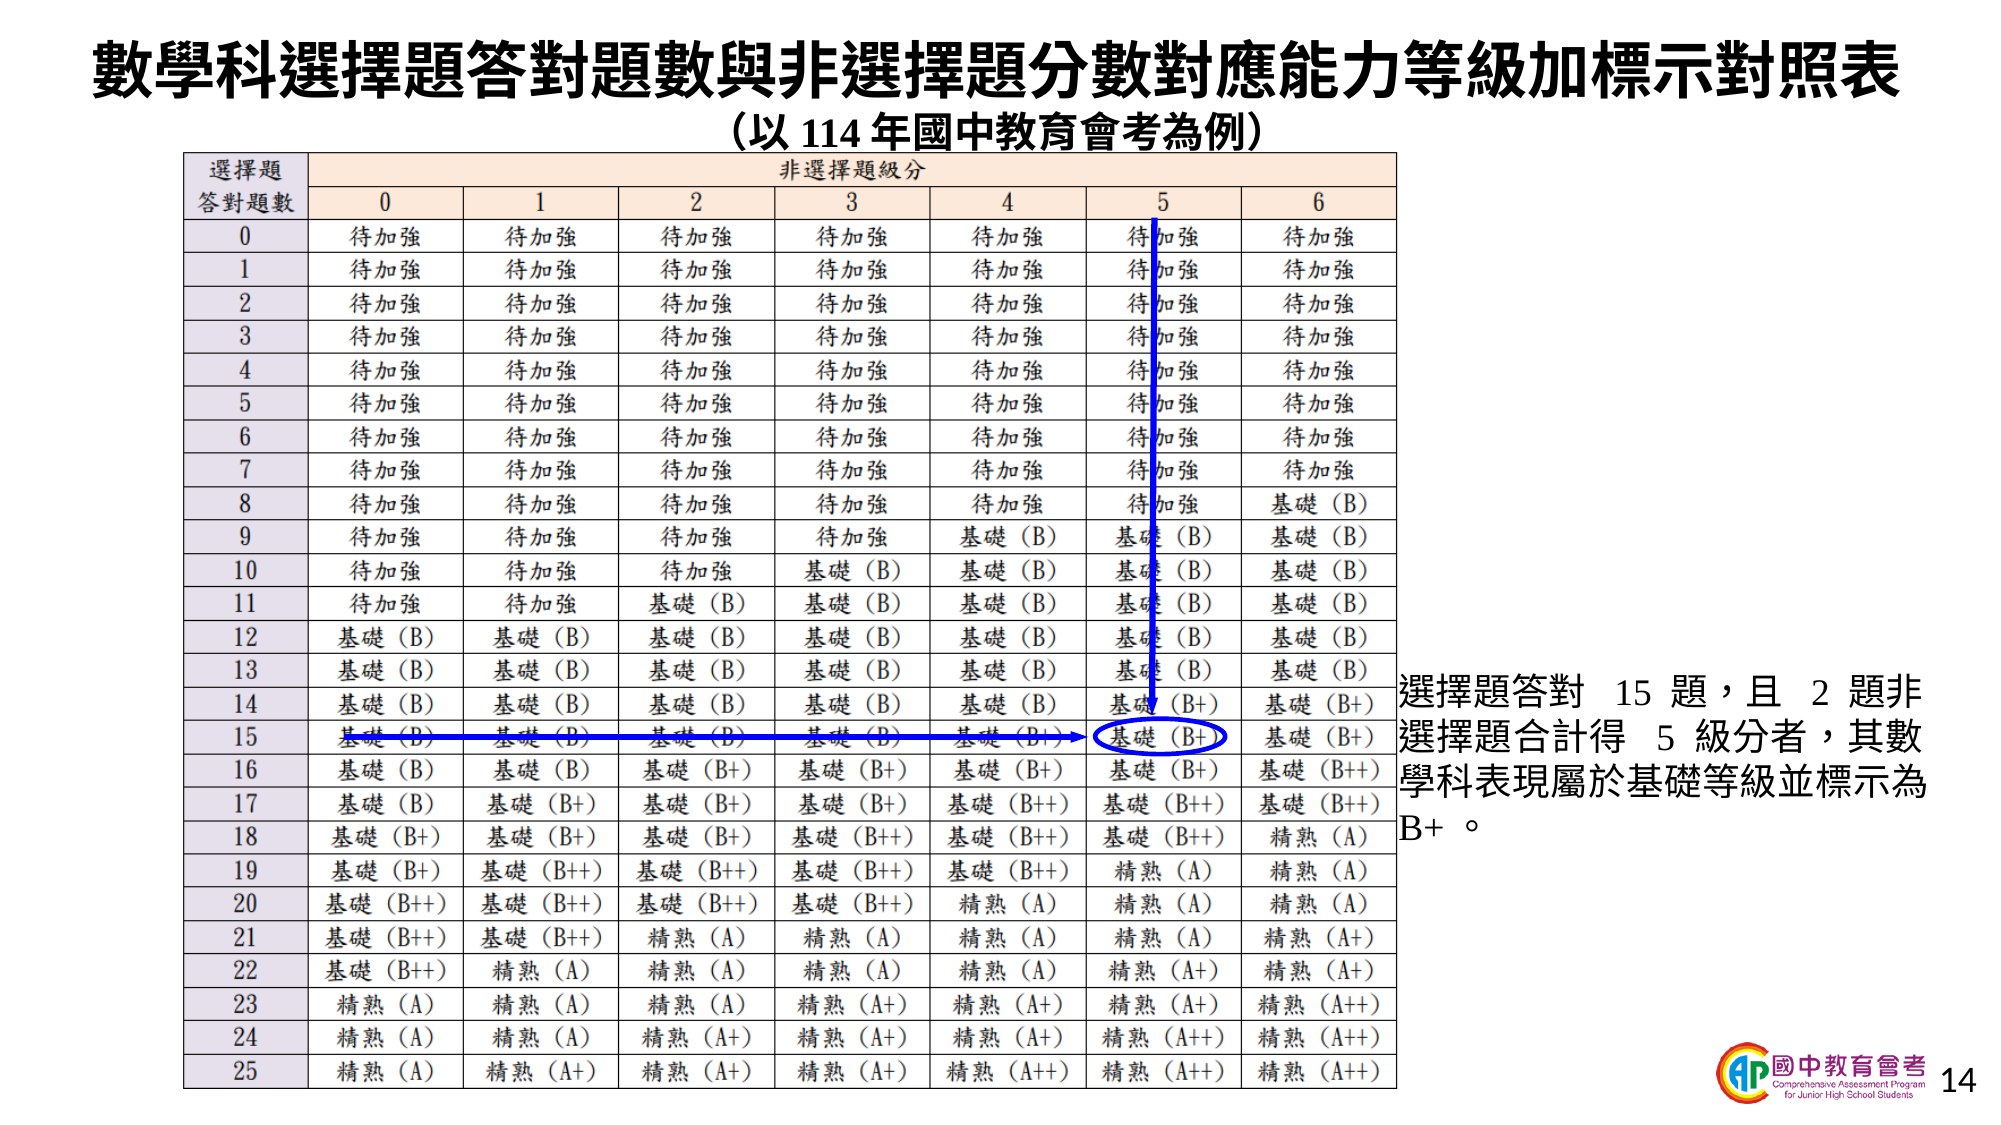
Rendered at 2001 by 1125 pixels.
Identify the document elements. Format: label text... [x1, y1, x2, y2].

title 數學科選擇題答對題數與非選擇題分數對應能力等級加標示對照表 （以114年國中教育會考為例） [0, 0, 1995, 187]
text_box 選擇題答對 15 題，且 2 題非選擇題合計得 5 級分者，其數學科表現屬於基礎等級並標示為B+。 [1383, 660, 1954, 813]
text_box [1923, 1047, 2000, 1108]
picture [182, 187, 1404, 1089]
